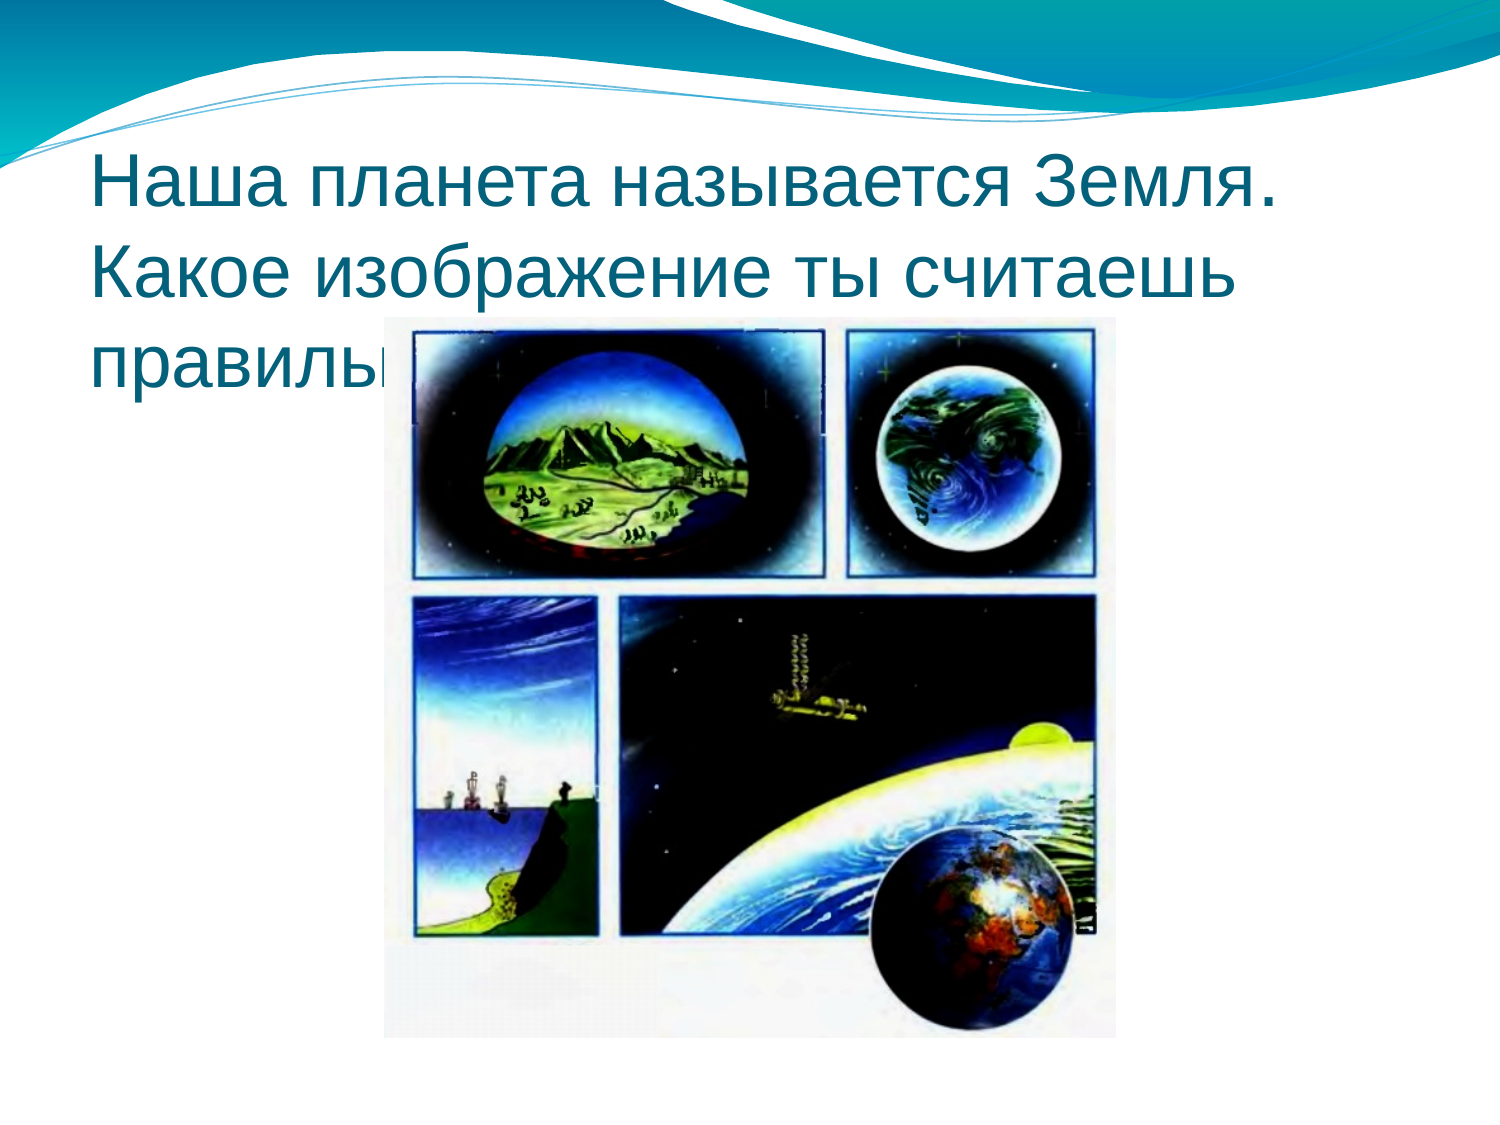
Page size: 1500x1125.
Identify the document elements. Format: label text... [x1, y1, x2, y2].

picture [384, 317, 1116, 1038]
title Наша планета называется Земля. Какое изображение ты считаешь правильным? [75, 115, 1425, 303]
